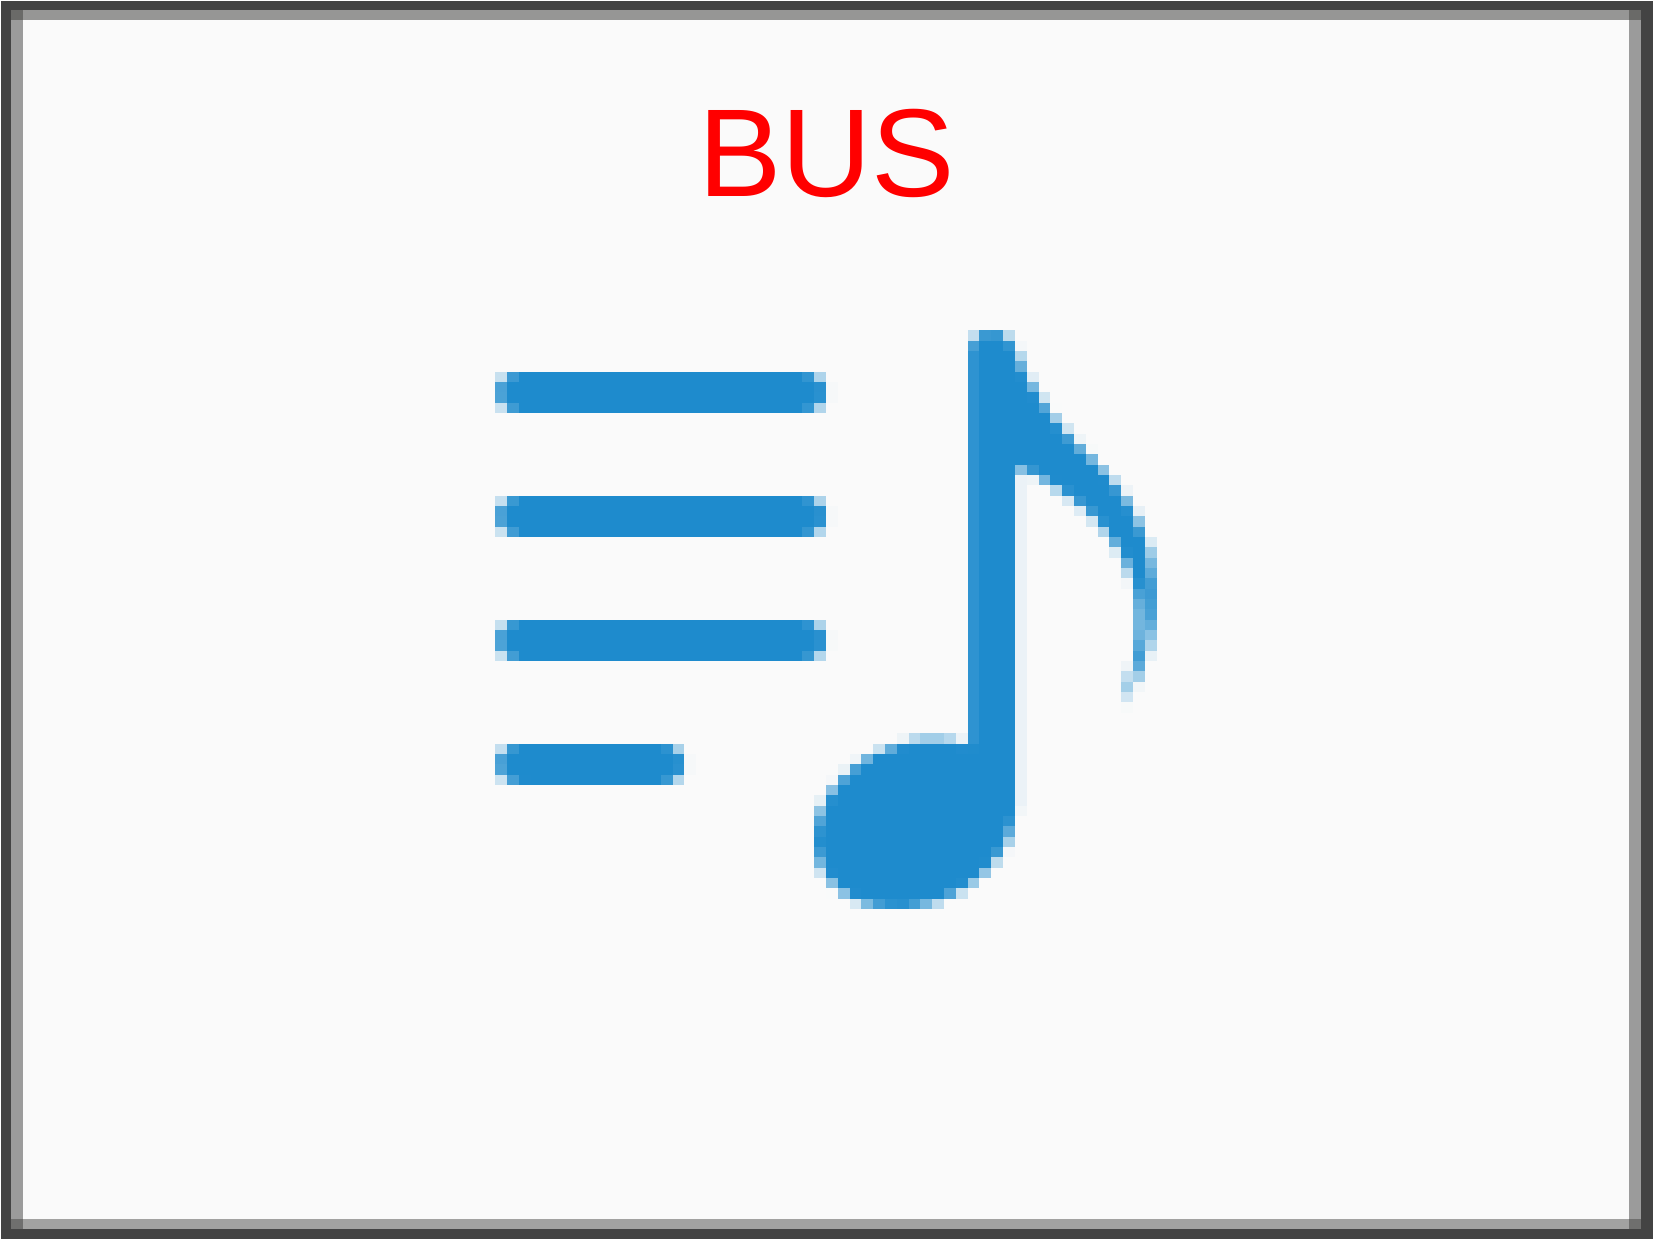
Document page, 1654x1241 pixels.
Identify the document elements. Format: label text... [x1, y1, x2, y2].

title BUS [82, 49, 1571, 257]
text_box [0, 0, 1654, 1241]
